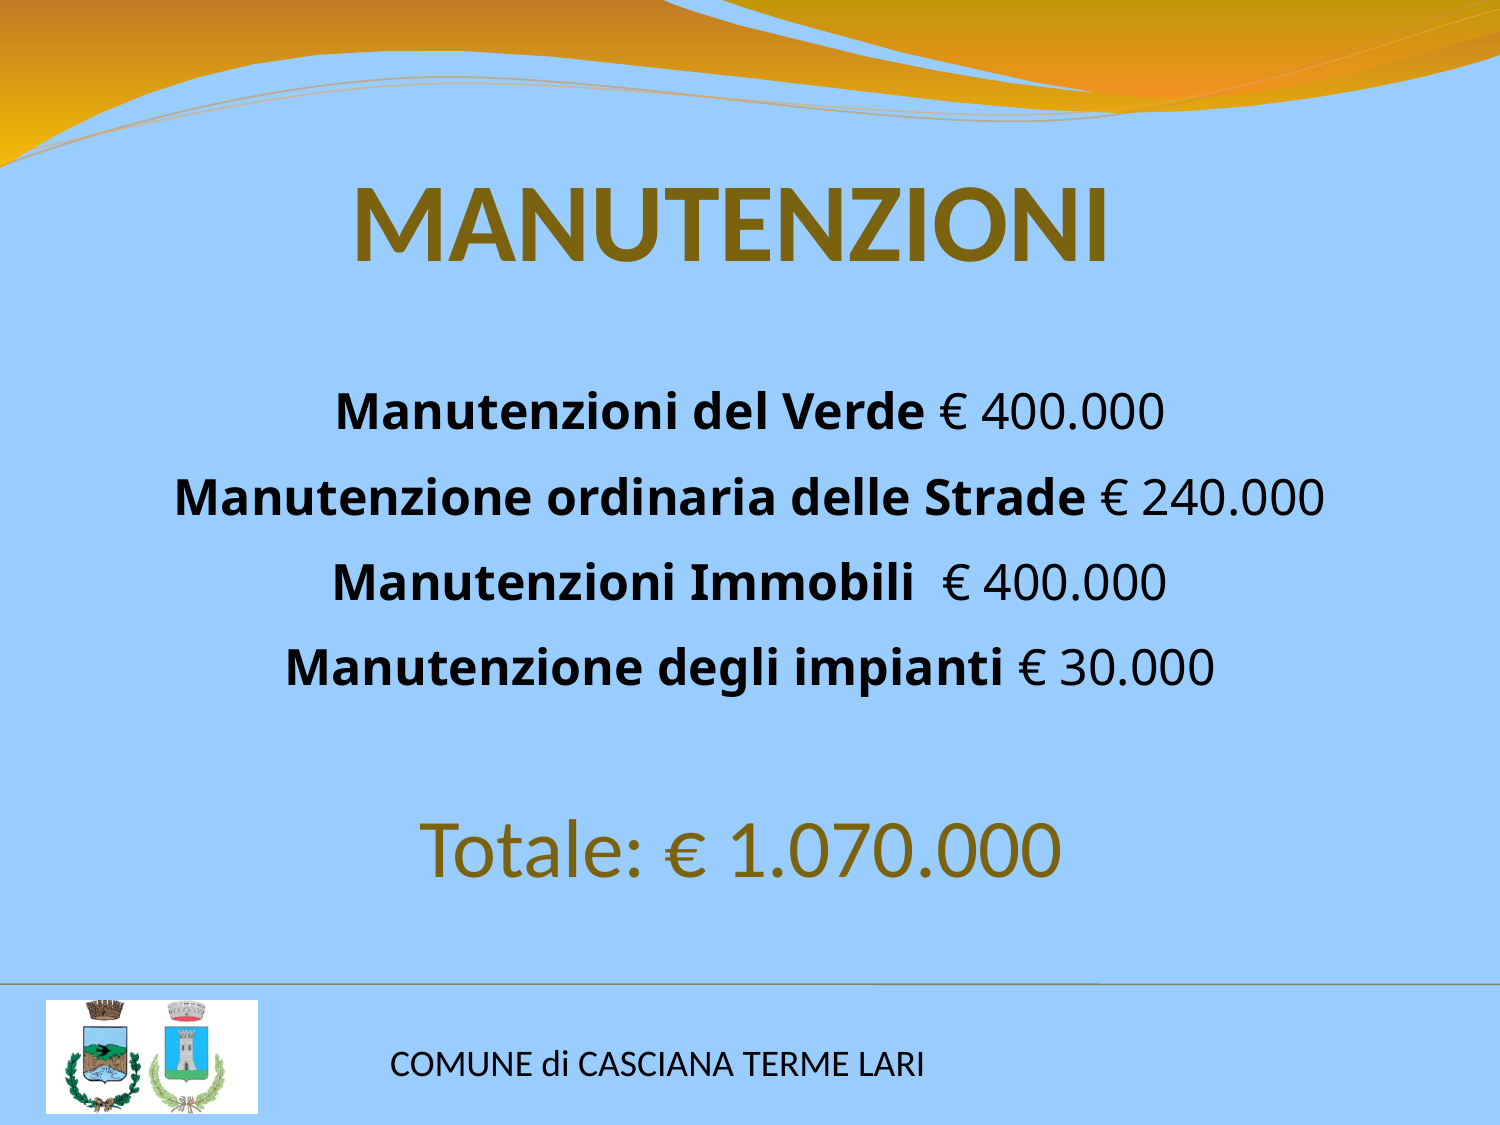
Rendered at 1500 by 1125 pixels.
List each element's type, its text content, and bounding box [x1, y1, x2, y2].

text_box Totale: € 1.070.000 [316, 786, 1167, 902]
text_box COMUNE di CASCIANA TERME LARI [374, 1031, 1500, 1092]
text_box MANUTENZIONI [335, 141, 1165, 292]
text_box Manutenzioni del Verde € 400.000 Manutenzione ordinaria delle Strade € 240.000 Manutenzioni Immobili € 400.000 Manutenzione degli impianti € 30.000 [64, 371, 1436, 884]
picture [46, 1000, 258, 1114]
